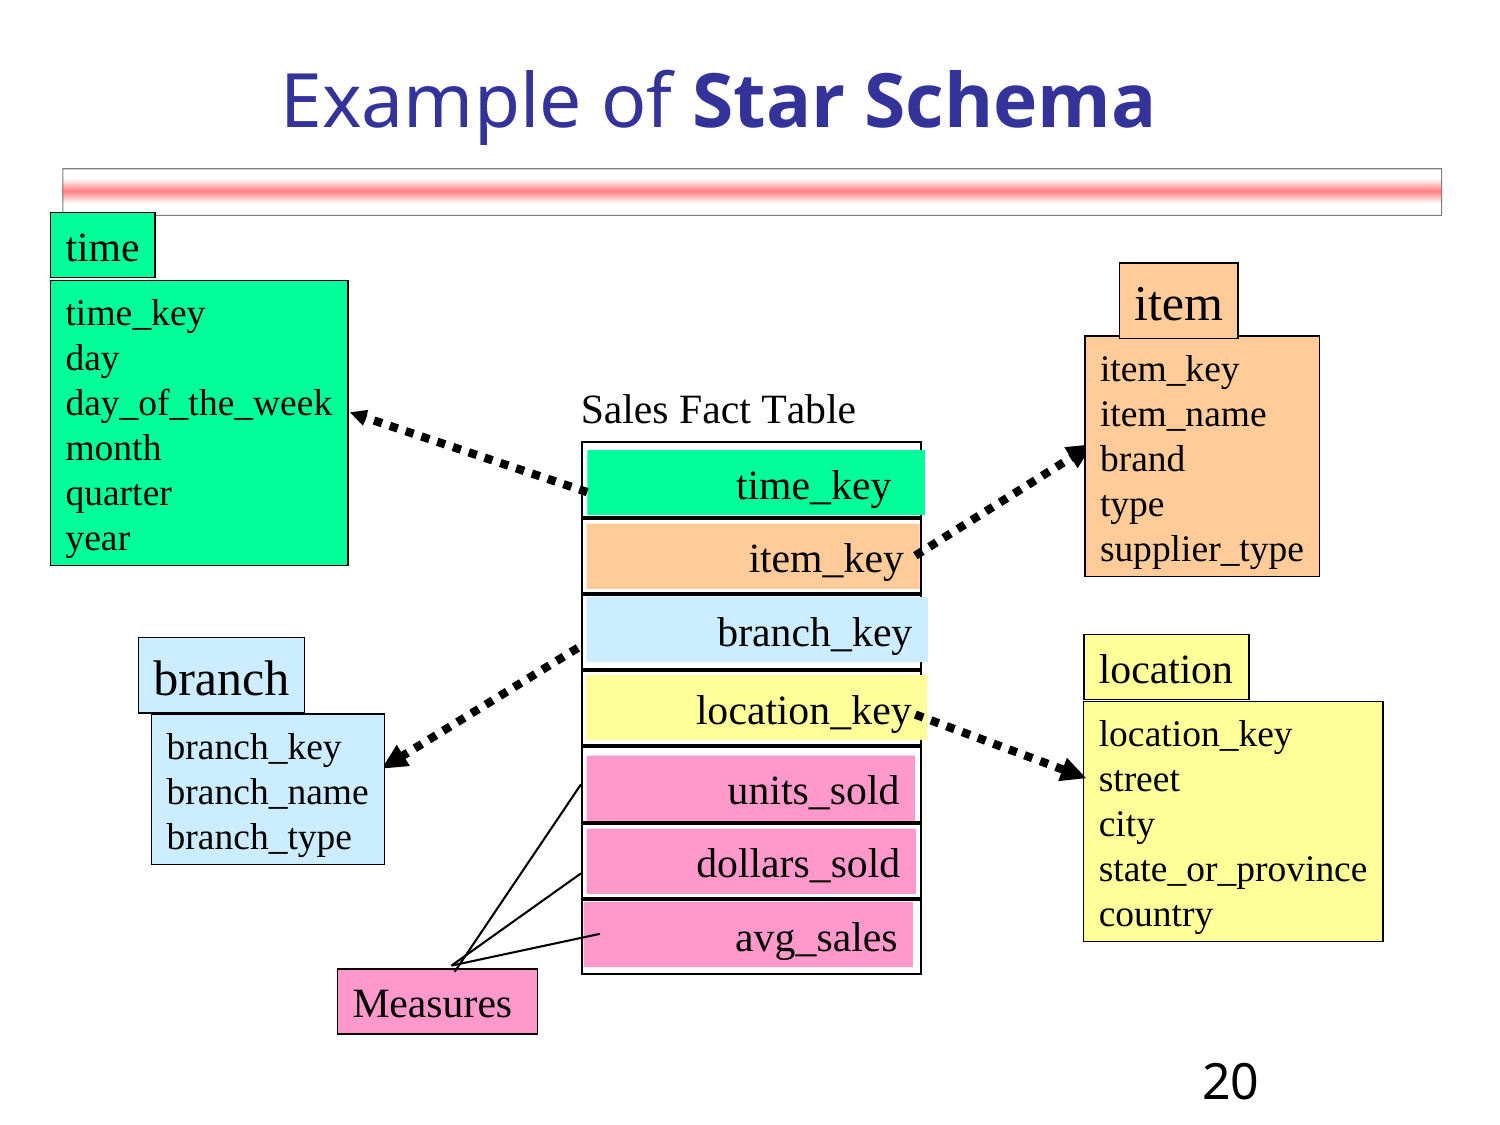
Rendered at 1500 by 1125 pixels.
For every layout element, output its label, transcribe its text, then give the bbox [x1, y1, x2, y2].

text_box location_key street city state_or_province country [1083, 701, 1384, 942]
text_box location [1083, 634, 1249, 700]
title Example of Star Schema [81, 44, 1357, 150]
text_box item_key item_name brand type supplier_type [1084, 336, 1320, 577]
text_box dollars_sold [586, 828, 916, 894]
text_box item_key [586, 523, 920, 589]
text_box Measures [337, 968, 538, 1034]
text_box branch [138, 637, 305, 713]
text_box branch_key [586, 596, 928, 663]
text_box avg_sales [583, 901, 913, 968]
text_box units_sold [586, 755, 915, 821]
text_box item [1119, 262, 1239, 339]
text_box time [50, 212, 155, 278]
list [1053, 274, 1463, 982]
text_box Sales Fact Table [565, 373, 872, 440]
text_box branch_key branch_name branch_type [151, 714, 385, 865]
text_box time_key [587, 450, 925, 516]
text_box location_key [586, 675, 928, 741]
text_box time_key day day_of_the_week month quarter year [50, 280, 348, 566]
text_box <number> [1187, 1050, 1500, 1125]
